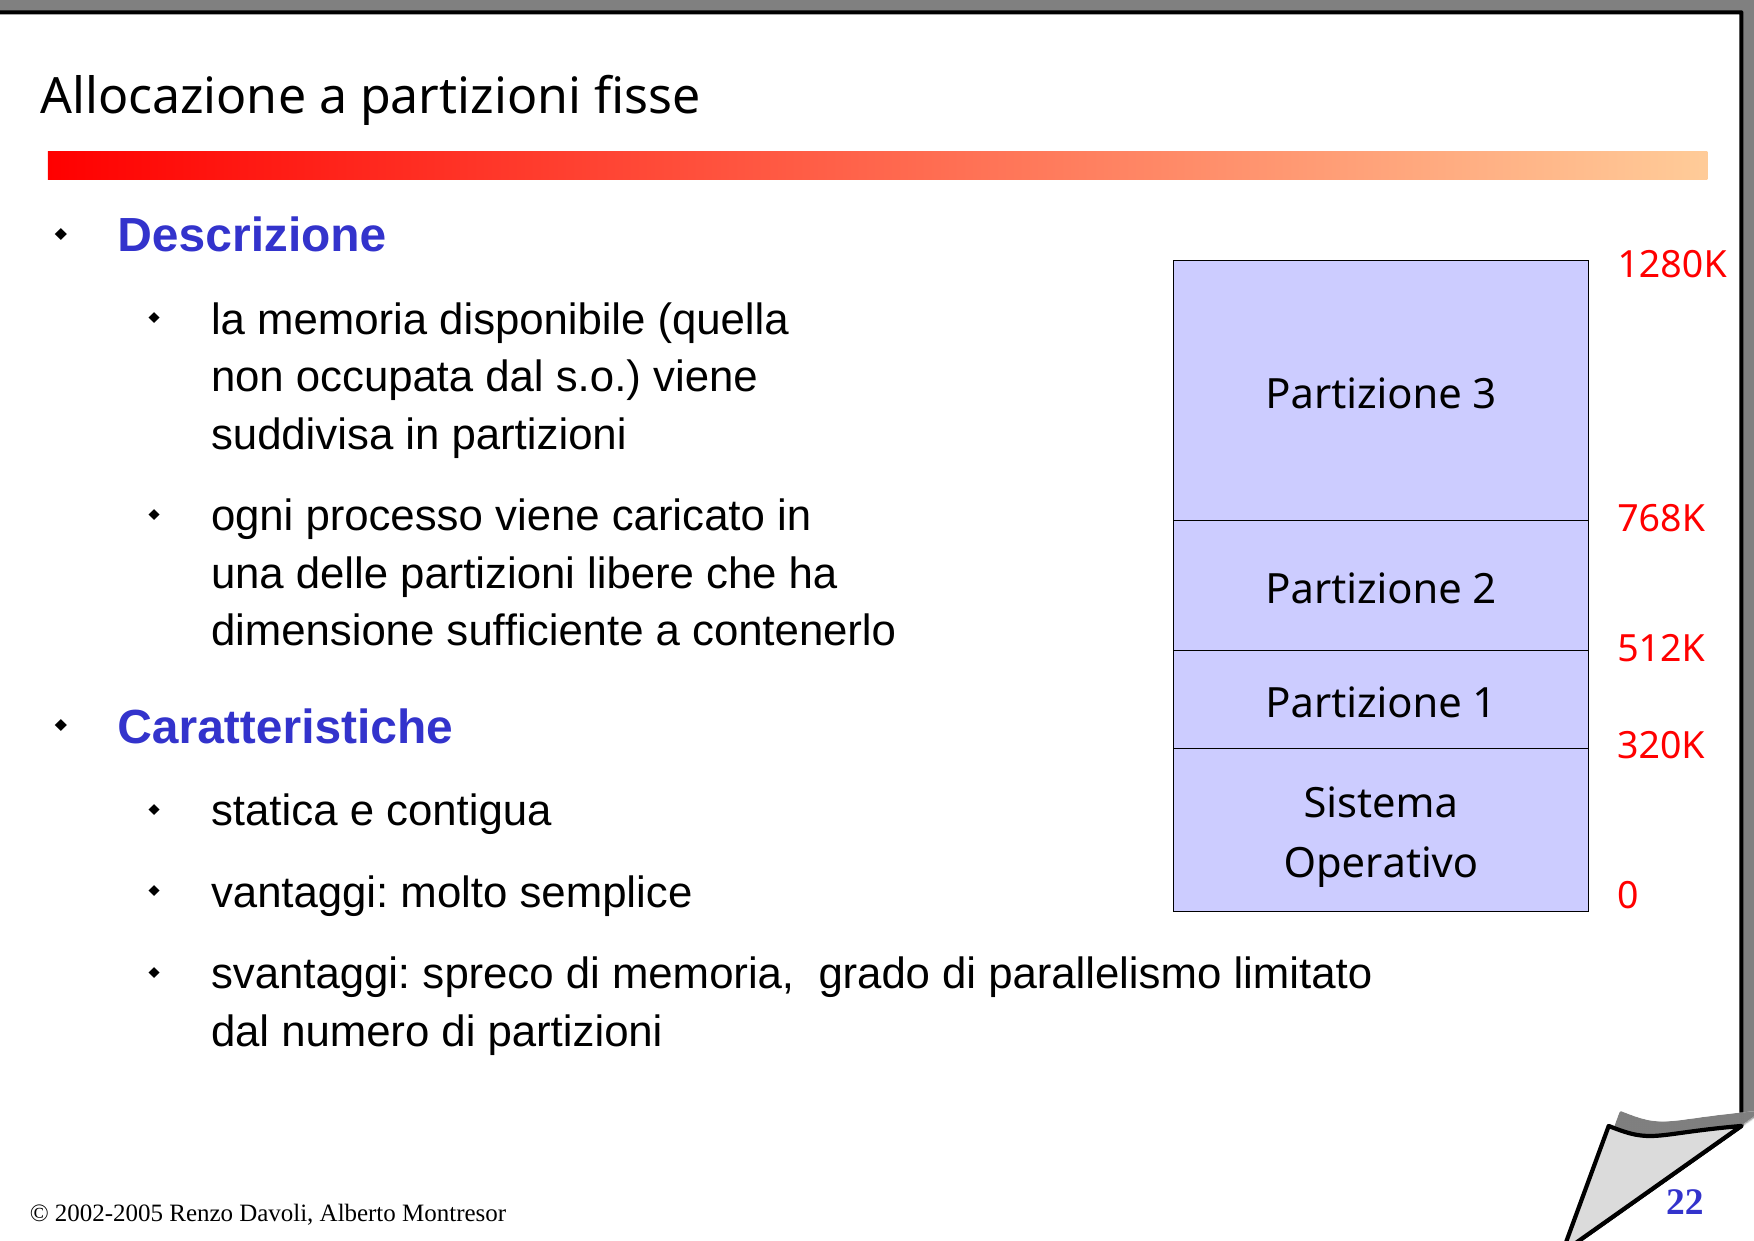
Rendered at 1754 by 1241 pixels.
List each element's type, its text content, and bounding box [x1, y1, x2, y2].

text_box 768K [1617, 488, 1726, 547]
text_box 320K [1617, 716, 1725, 775]
text_box 1280K [1617, 234, 1746, 293]
list Descrizione la memoria disponibile (quella non occupata dal s.o.) viene suddivisa in partizioni ogni processo viene caricato in una delle partizioni libere che ha dimensione sufficiente a contenerlo Caratteristiche statica e contigua vantaggi: molto semplice svantaggi: spreco di memoria, grado di parallelismo limitato dal numero di partizioni [54, 207, 1692, 1142]
text_box Partizione 3 [1173, 260, 1589, 520]
text_box MMU [750, 152, 754, 179]
text_box 512K [1617, 618, 1718, 677]
text_box Sistema Operativo [1173, 748, 1589, 912]
title Allocazione a partizioni fisse [40, 49, 1714, 144]
text_box Partizione 1 [1173, 651, 1589, 748]
text_box Partizione 2 [1173, 520, 1589, 651]
text_box 0 [1617, 865, 1645, 924]
